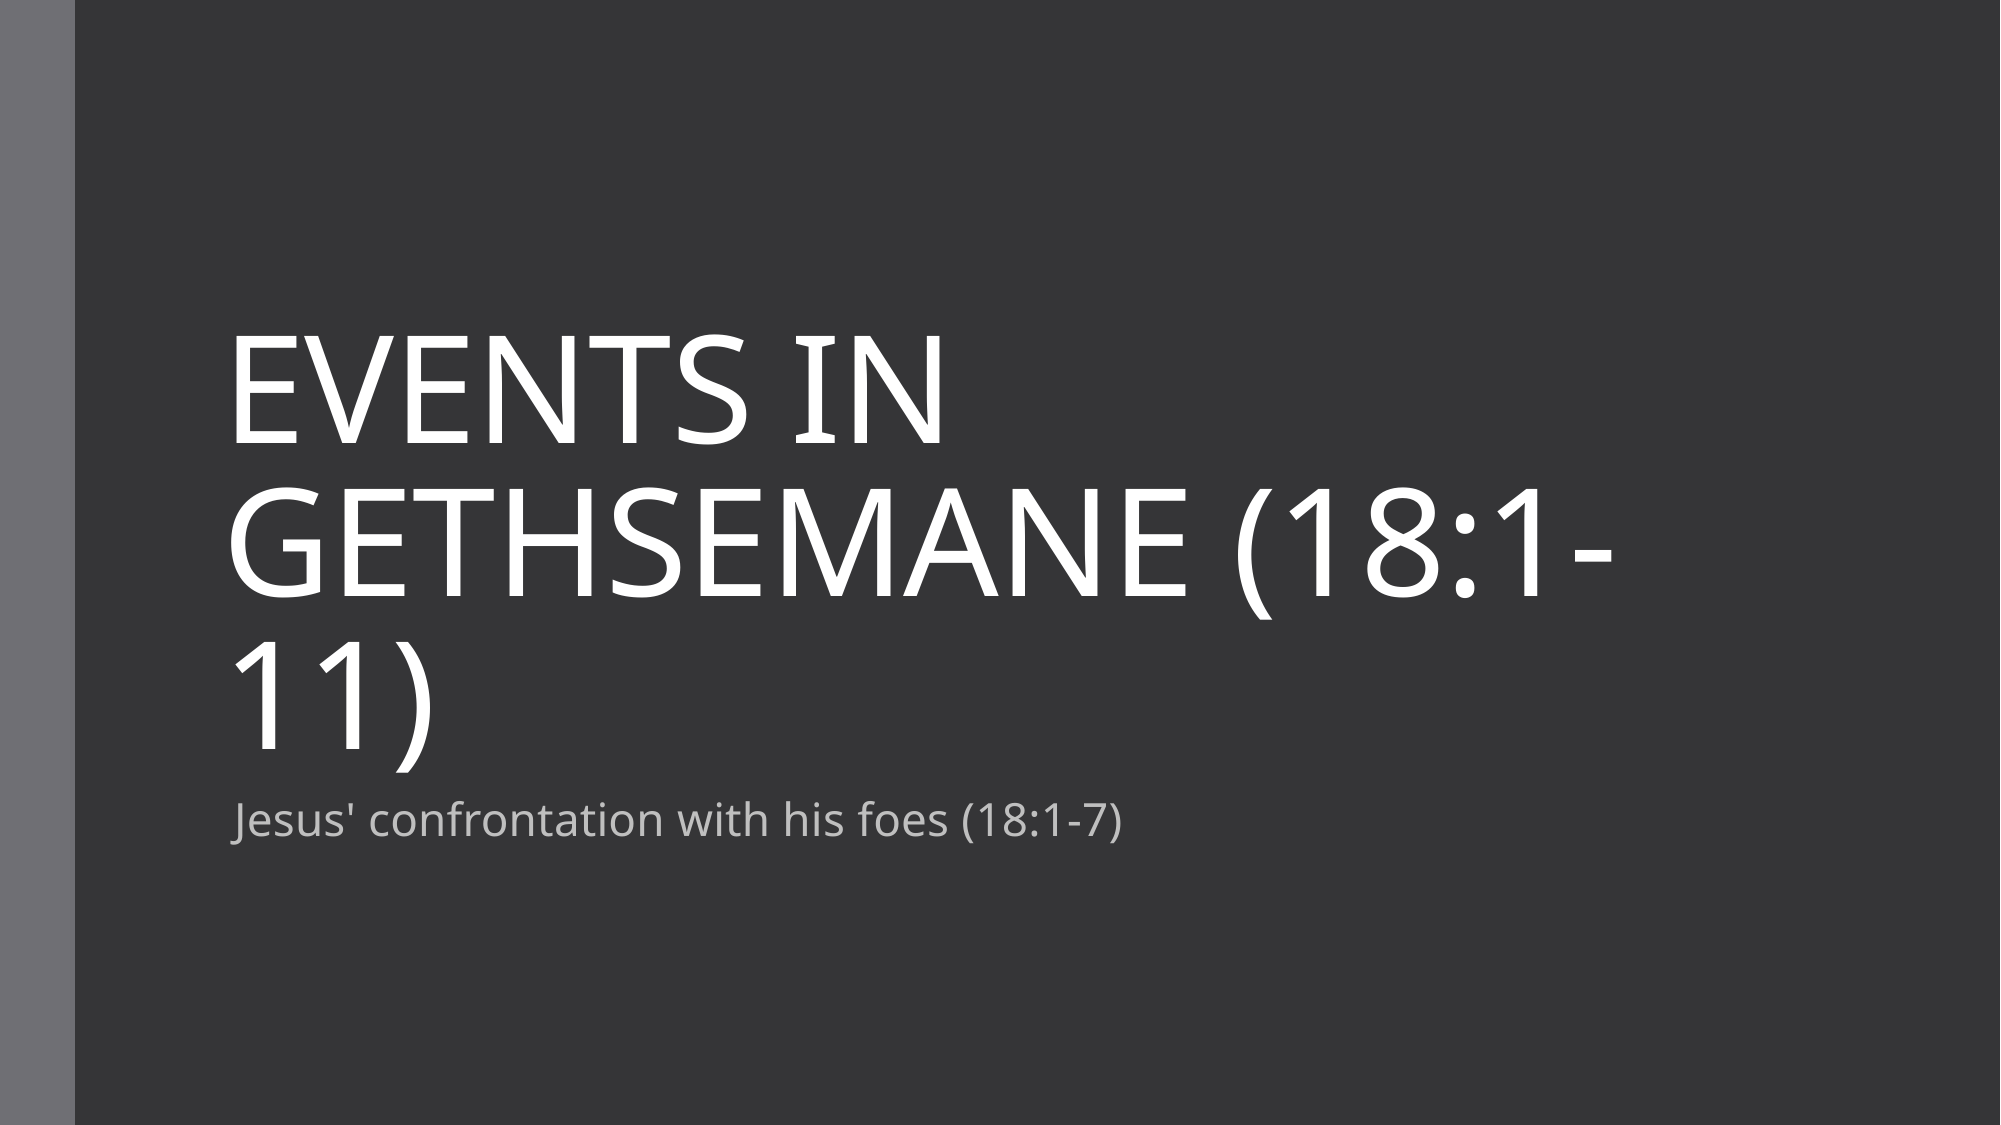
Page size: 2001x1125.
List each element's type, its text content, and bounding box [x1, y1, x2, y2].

subtitle Jesus' confrontation with his foes (18:1-7) [206, 787, 1752, 1066]
title EVENTS IN GETHSEMANE (18:1-11) [206, 124, 1752, 787]
